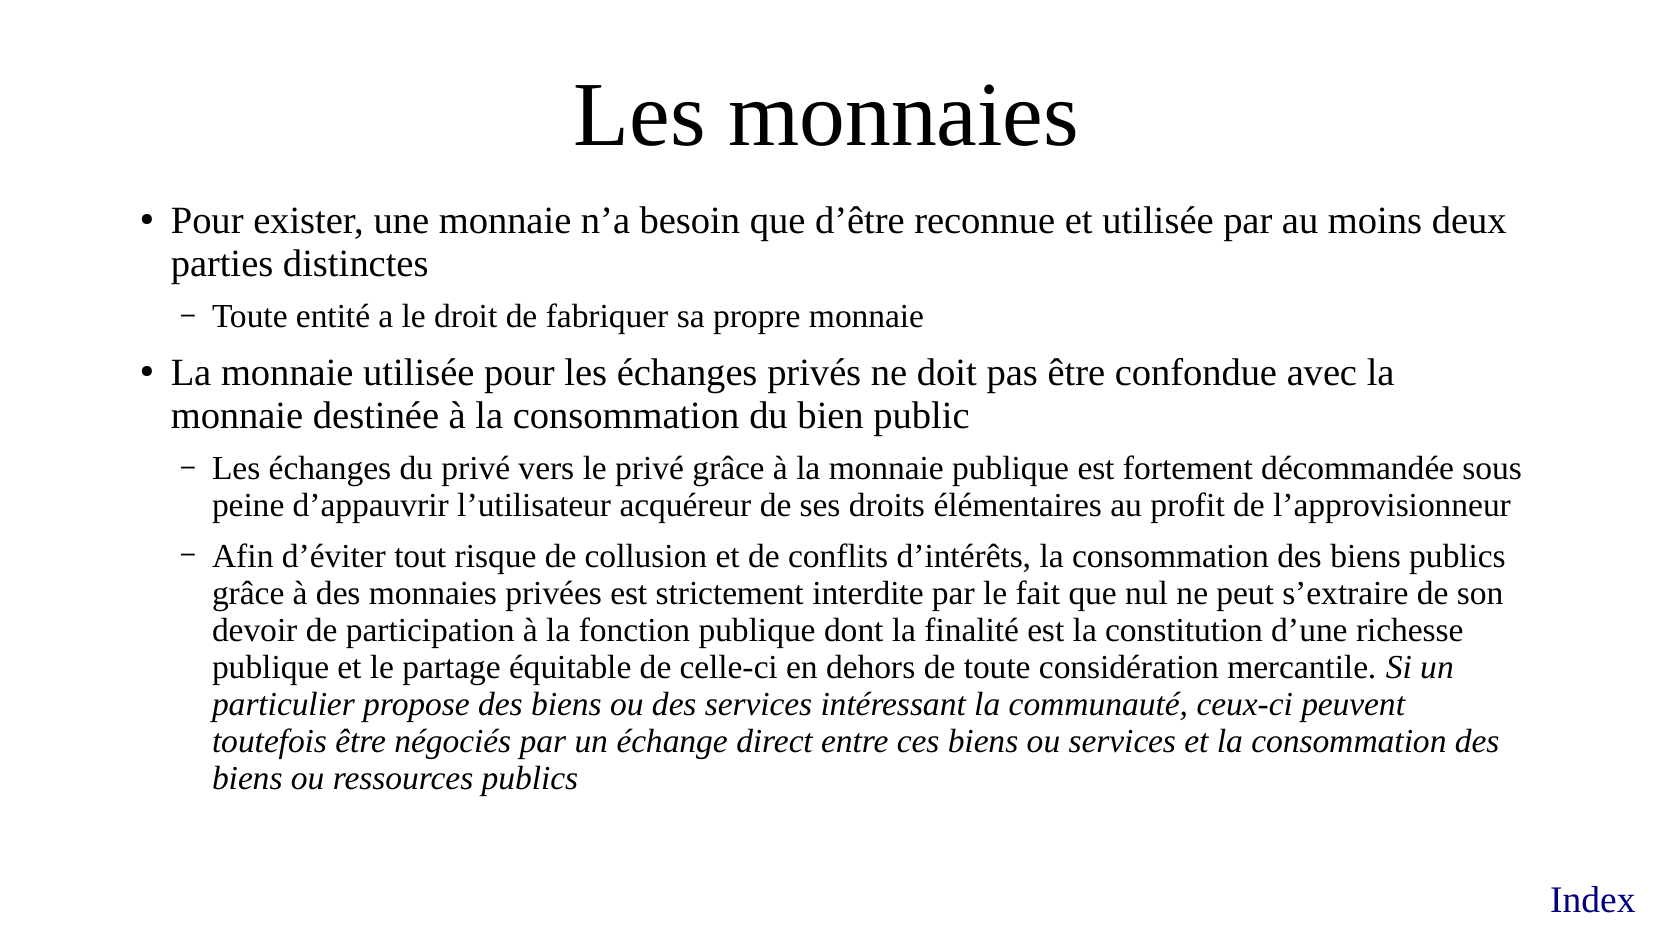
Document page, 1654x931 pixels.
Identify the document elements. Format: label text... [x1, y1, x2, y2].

list Pour exister, une monnaie n’a besoin que d’être reconnue et utilisée par au moins deux parties distinctes Toute entité a le droit de fabriquer sa propre monnaie La monnaie utilisée pour les échanges privés ne doit pas être confondue avec la monnaie destinée à la consommation du bien public Les échanges du privé vers le privé grâce à la monnaie publique est fortement décommandée sous peine d’appauvrir l’utilisateur acquéreur de ses droits élémentaires au profit de l’approvisionneur Afin d’éviter tout risque de collusion et de conflits d’intérêts, la consommation des biens publics grâce à des monnaies privées est strictement interdite par le fait que nul ne peut s’extraire de son devoir de participation à la fonction publique dont la finalité est la constitution d’une richesse publique et le partage équitable de celle-ci en dehors de toute considération mercantile. Si un particulier propose des biens ou des services intéressant la communauté, ceux-ci peuvent toutefois être négociés par un échange direct entre ces biens ou services et la consommation des biens ou ressources publics [129, 199, 1524, 845]
title Les monnaies [82, 24, 1571, 205]
